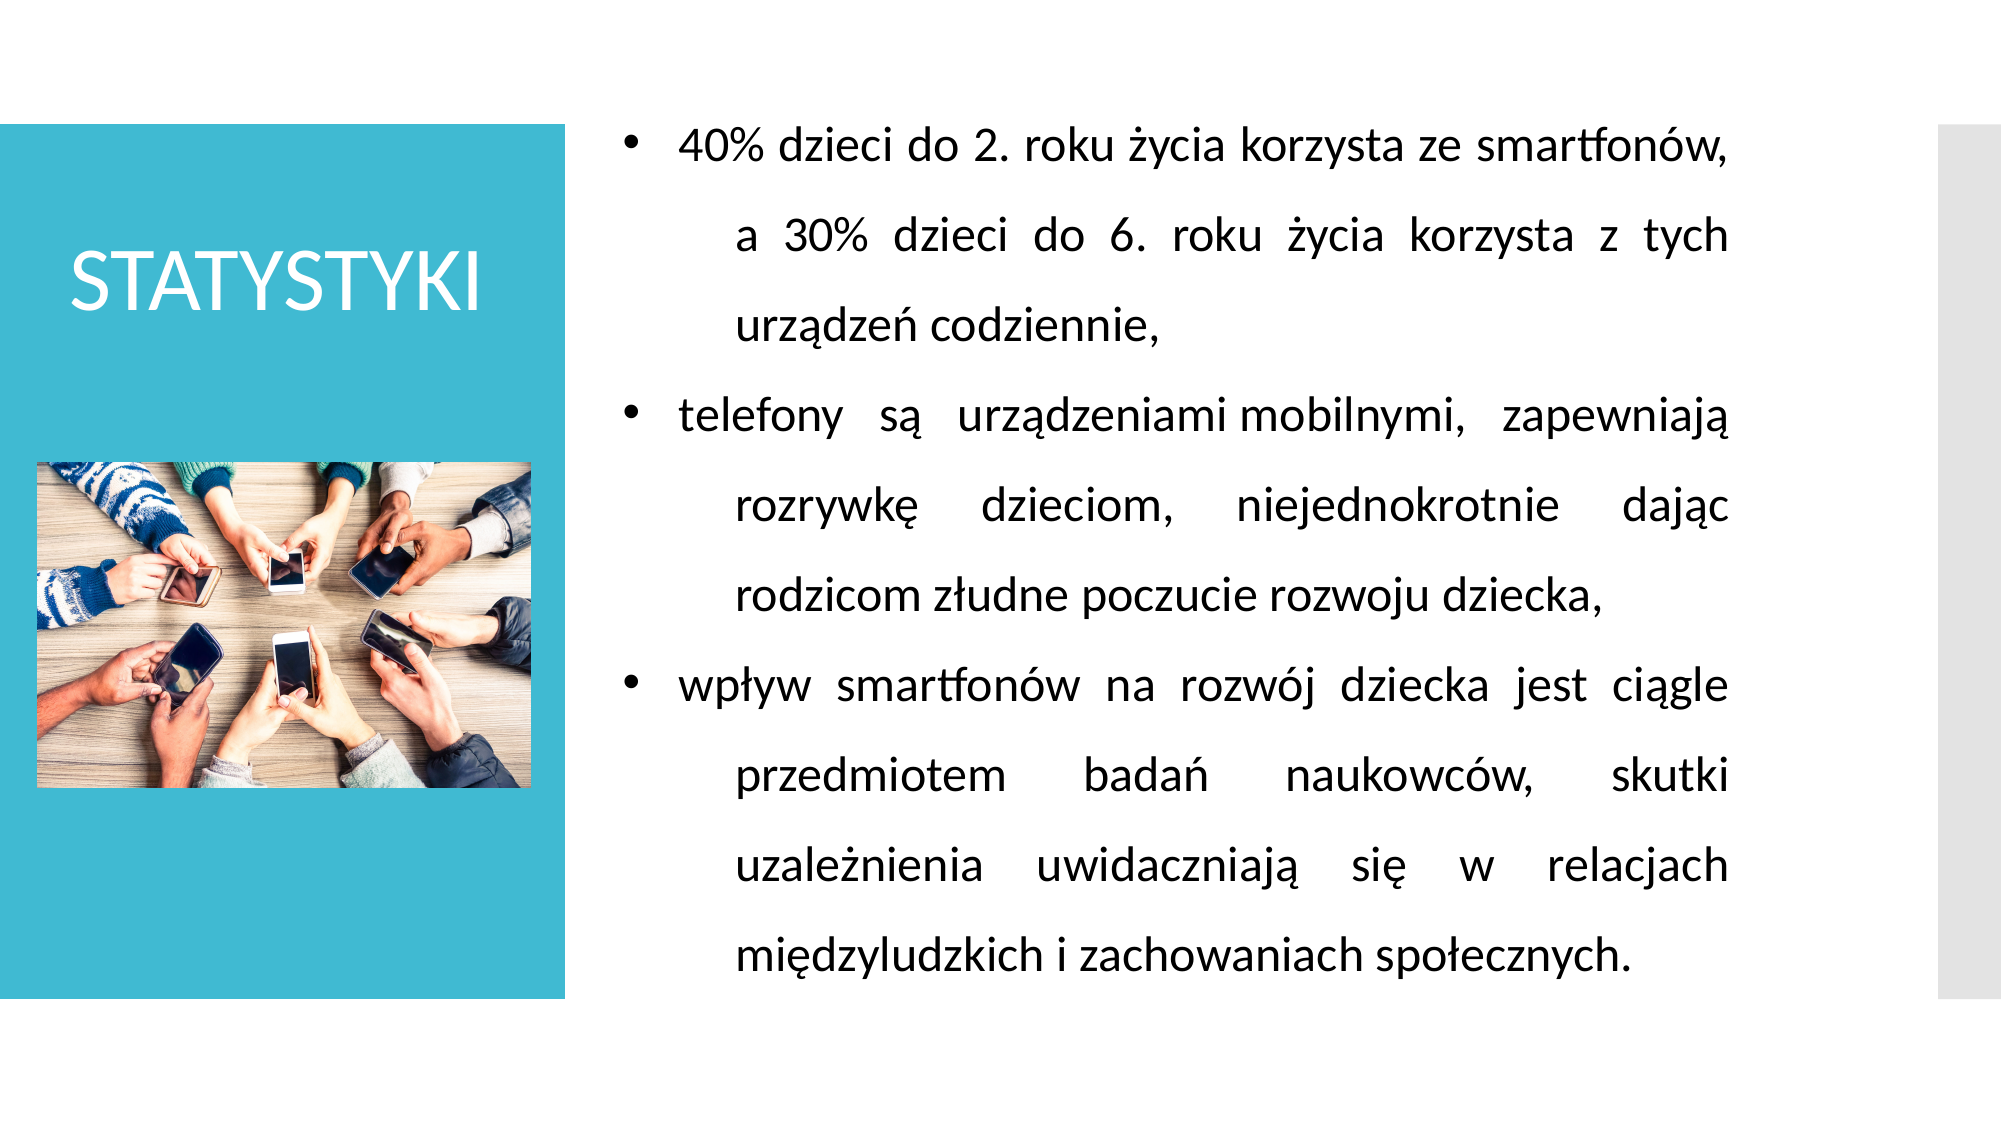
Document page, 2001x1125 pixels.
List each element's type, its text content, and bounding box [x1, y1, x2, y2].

text_box STATYSTYKI [54, 211, 569, 338]
picture [37, 463, 531, 788]
text_box 40% dzieci do 2. roku życia korzysta ze smartfonów, a 30% dzieci do 6. roku życia korzysta z tych urządzeń codziennie, telefony są urządzeniami mobilnymi, zapewniają rozrywkę dzieciom, niejednokrotnie dając rodzicom złudne poczucie rozwoju dziecka, wpływ smartfonów na rozwój dziecka jest ciągle przedmiotem badań naukowców, skutki uzależnienia uwidaczniają się w relacjach międzyludzkich i zachowaniach społecznych. [607, 13, 1745, 1020]
